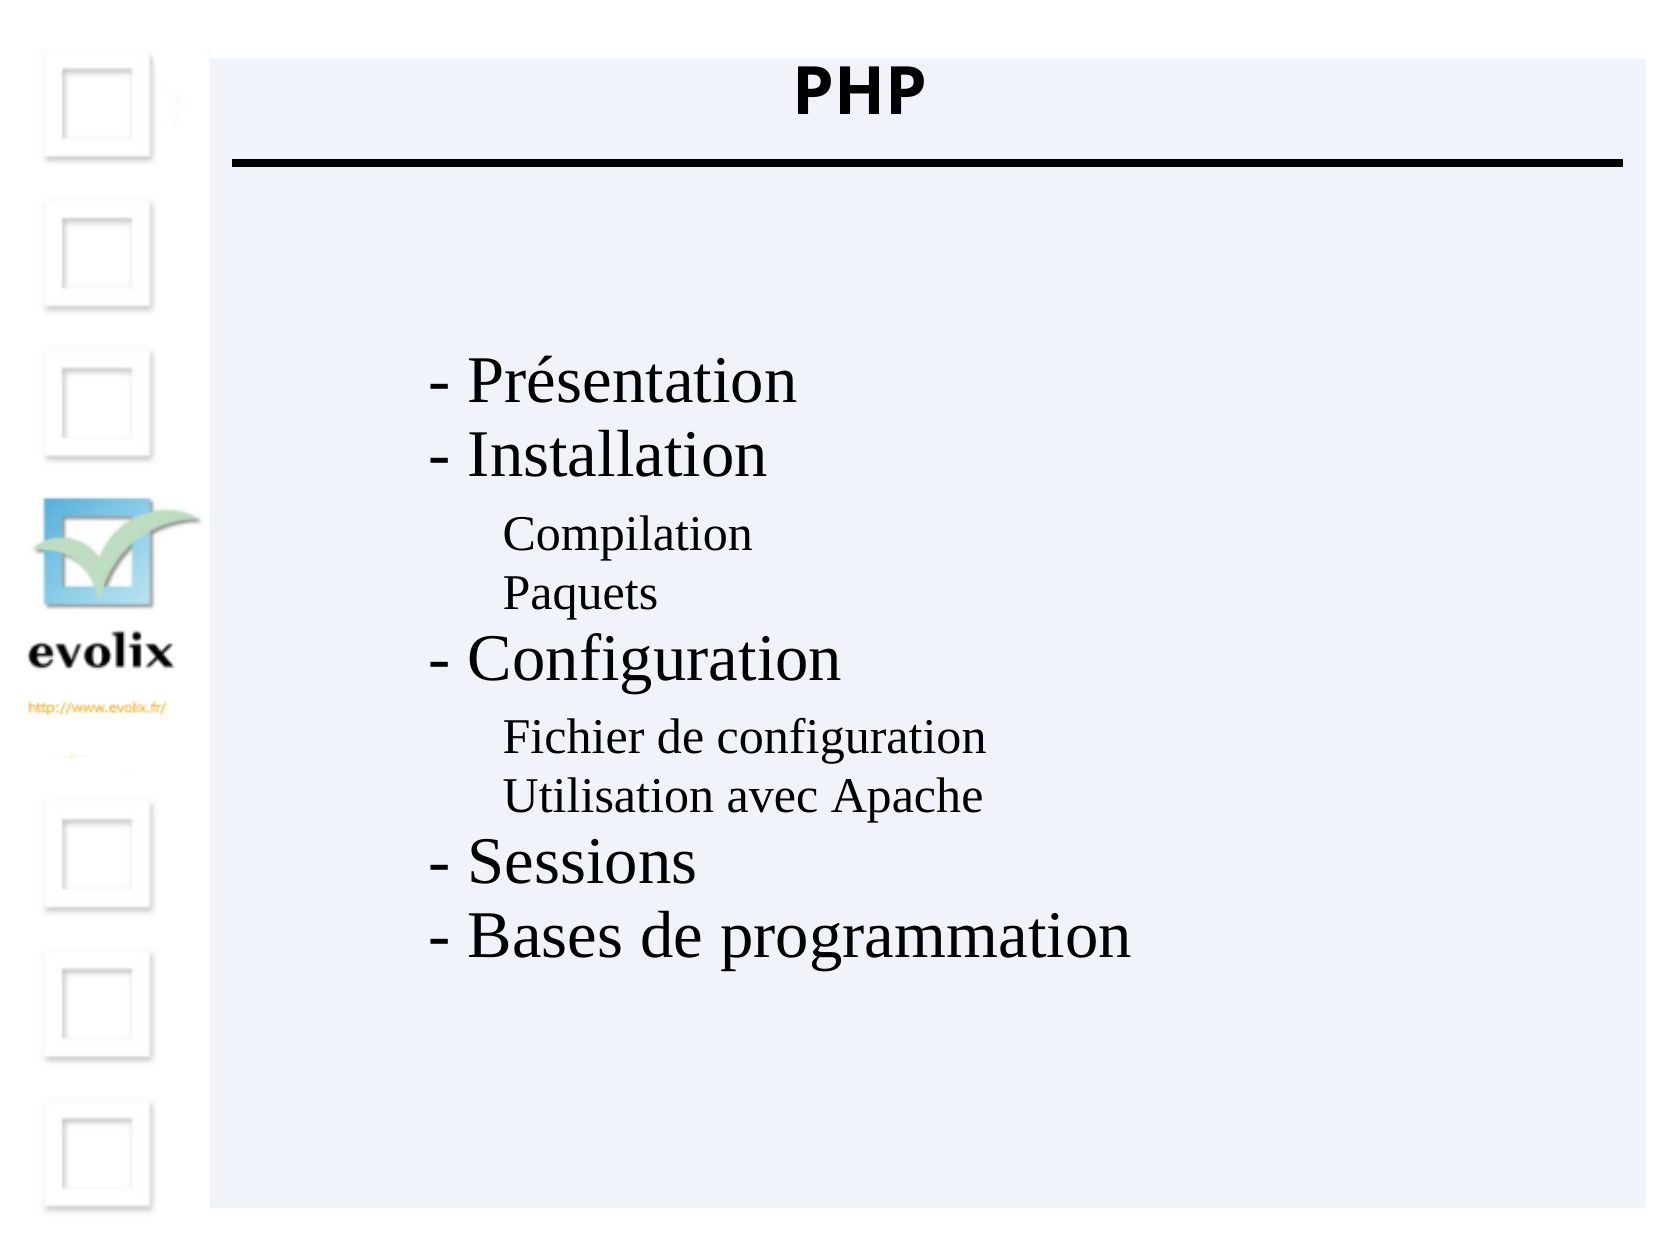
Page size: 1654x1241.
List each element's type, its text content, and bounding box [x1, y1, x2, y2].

title PHP [372, 0, 1348, 178]
picture [0, 49, 1654, 1218]
subtitle - Présentation - Installation Compilation Paquets - Configuration Fichier de configuration Utilisation avec Apache - Sessions - Bases de programmation [353, 295, 1447, 1094]
